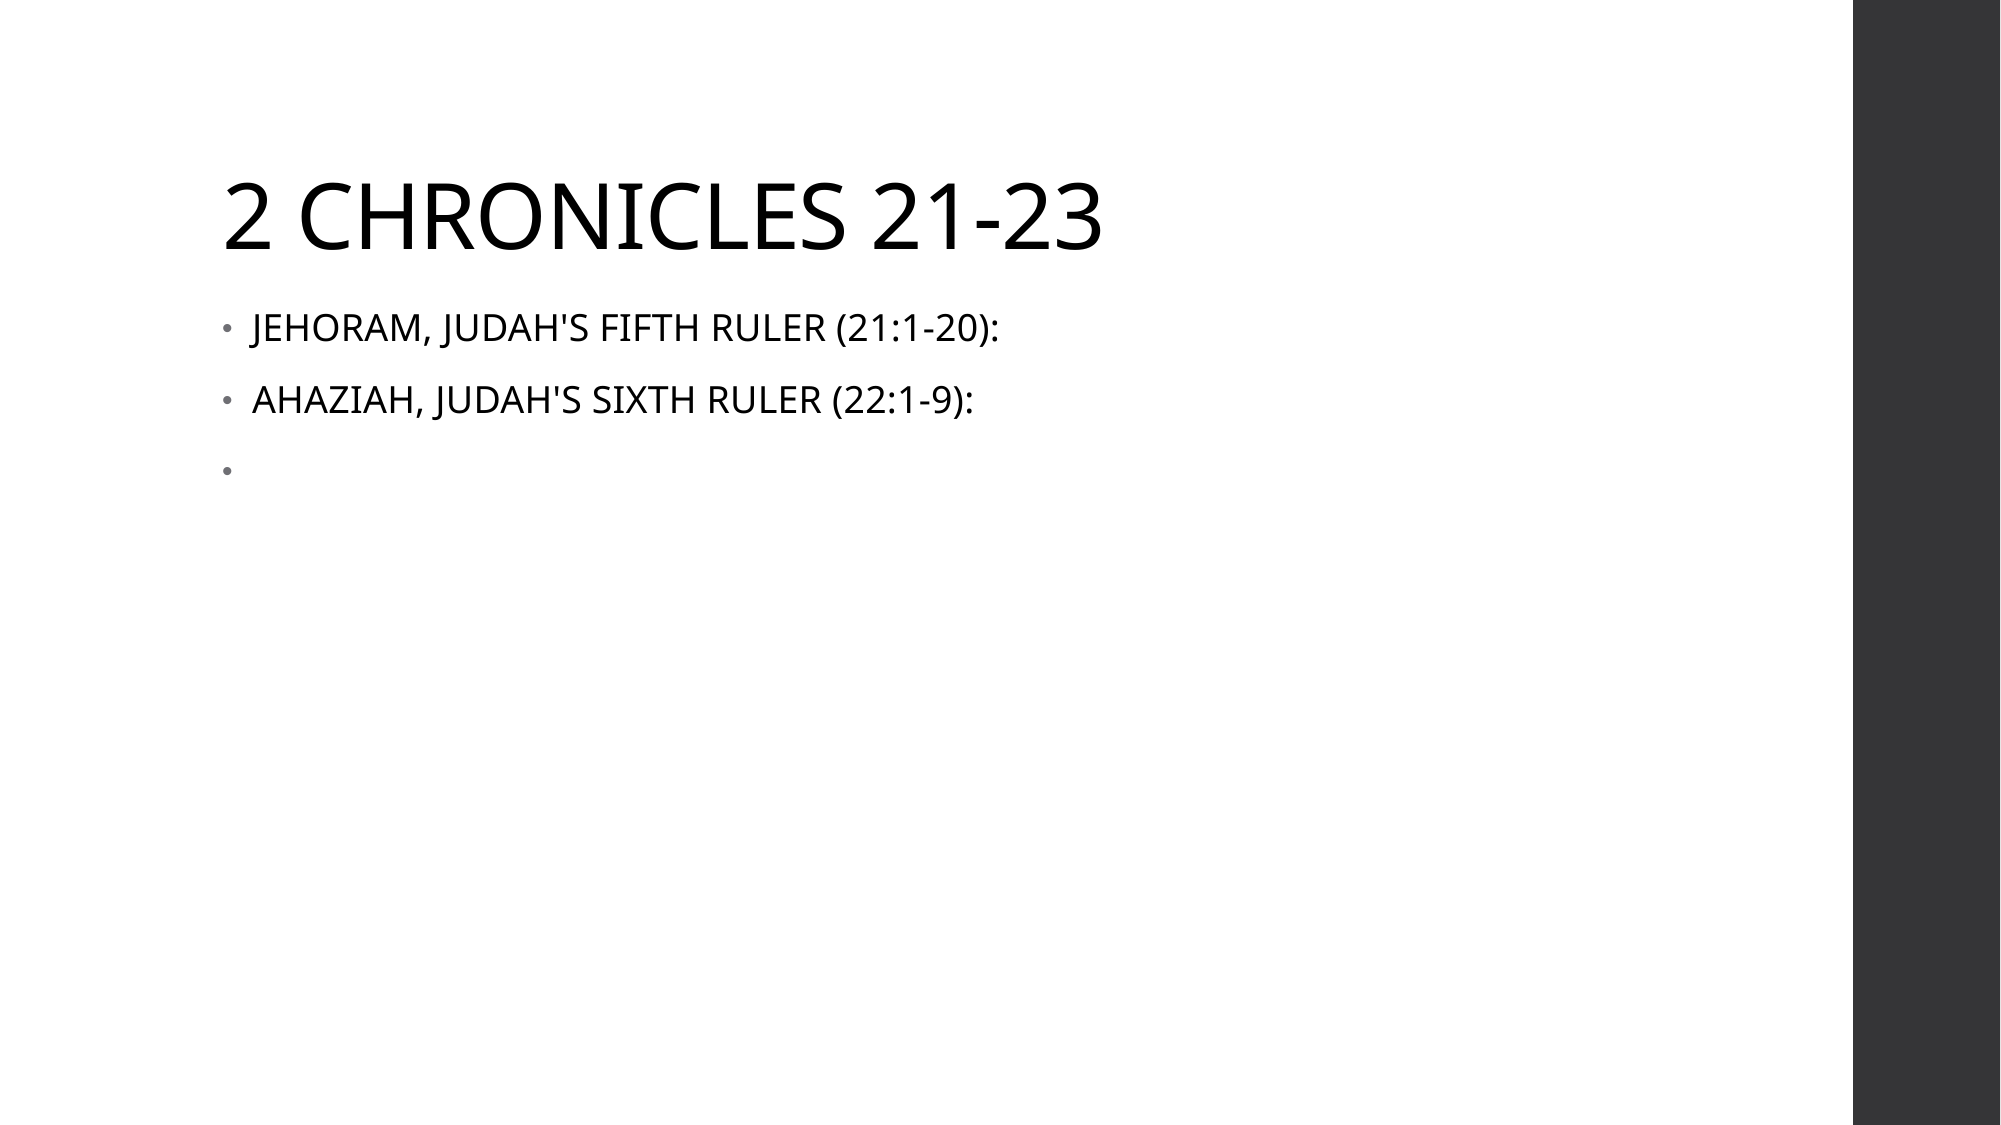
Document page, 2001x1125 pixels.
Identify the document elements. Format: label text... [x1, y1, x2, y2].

title 2 CHRONICLES 21-23 [206, 60, 1797, 278]
list JEHORAM, JUDAH'S FIFTH RULER (21:1-20): AHAZIAH, JUDAH'S SIXTH RULER (22:1-9): [206, 299, 1617, 1014]
